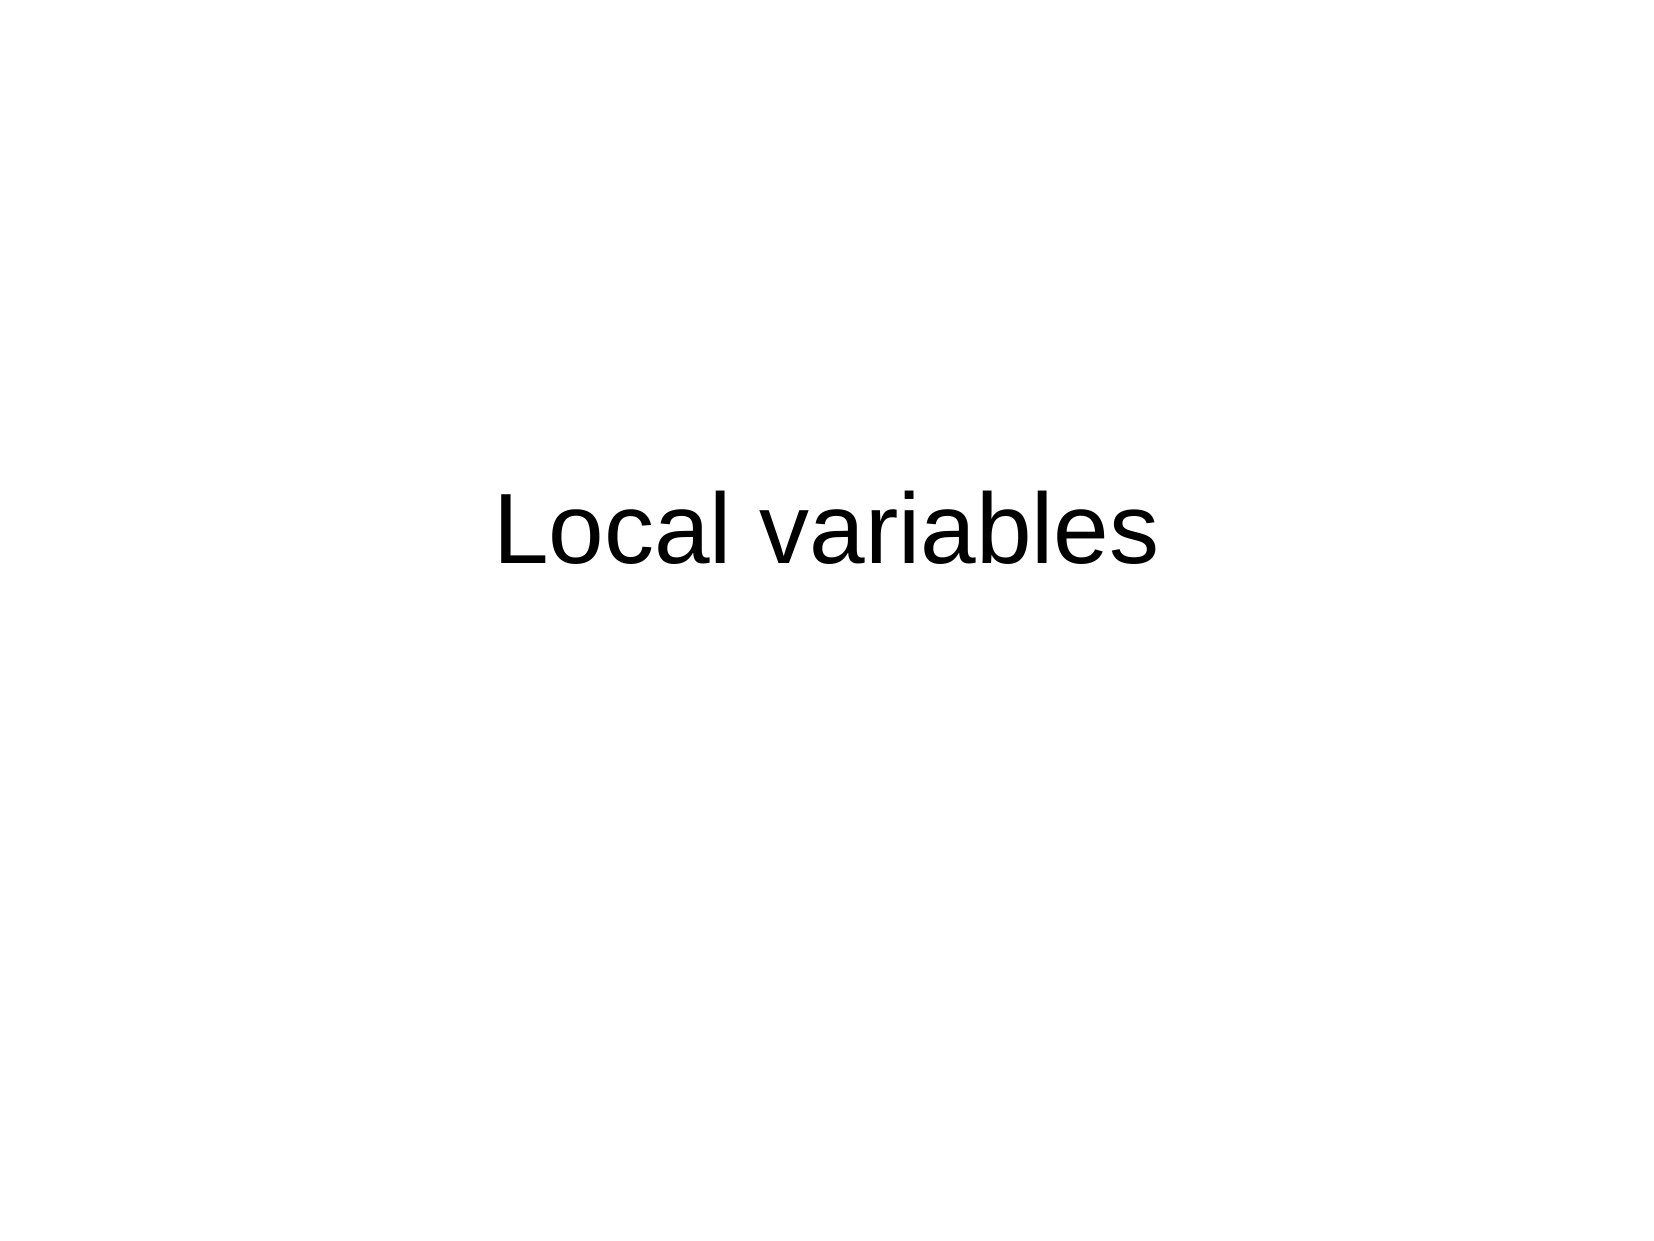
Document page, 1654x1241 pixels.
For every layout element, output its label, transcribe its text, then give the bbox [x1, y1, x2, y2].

subtitle Local variables [82, 49, 1571, 1010]
